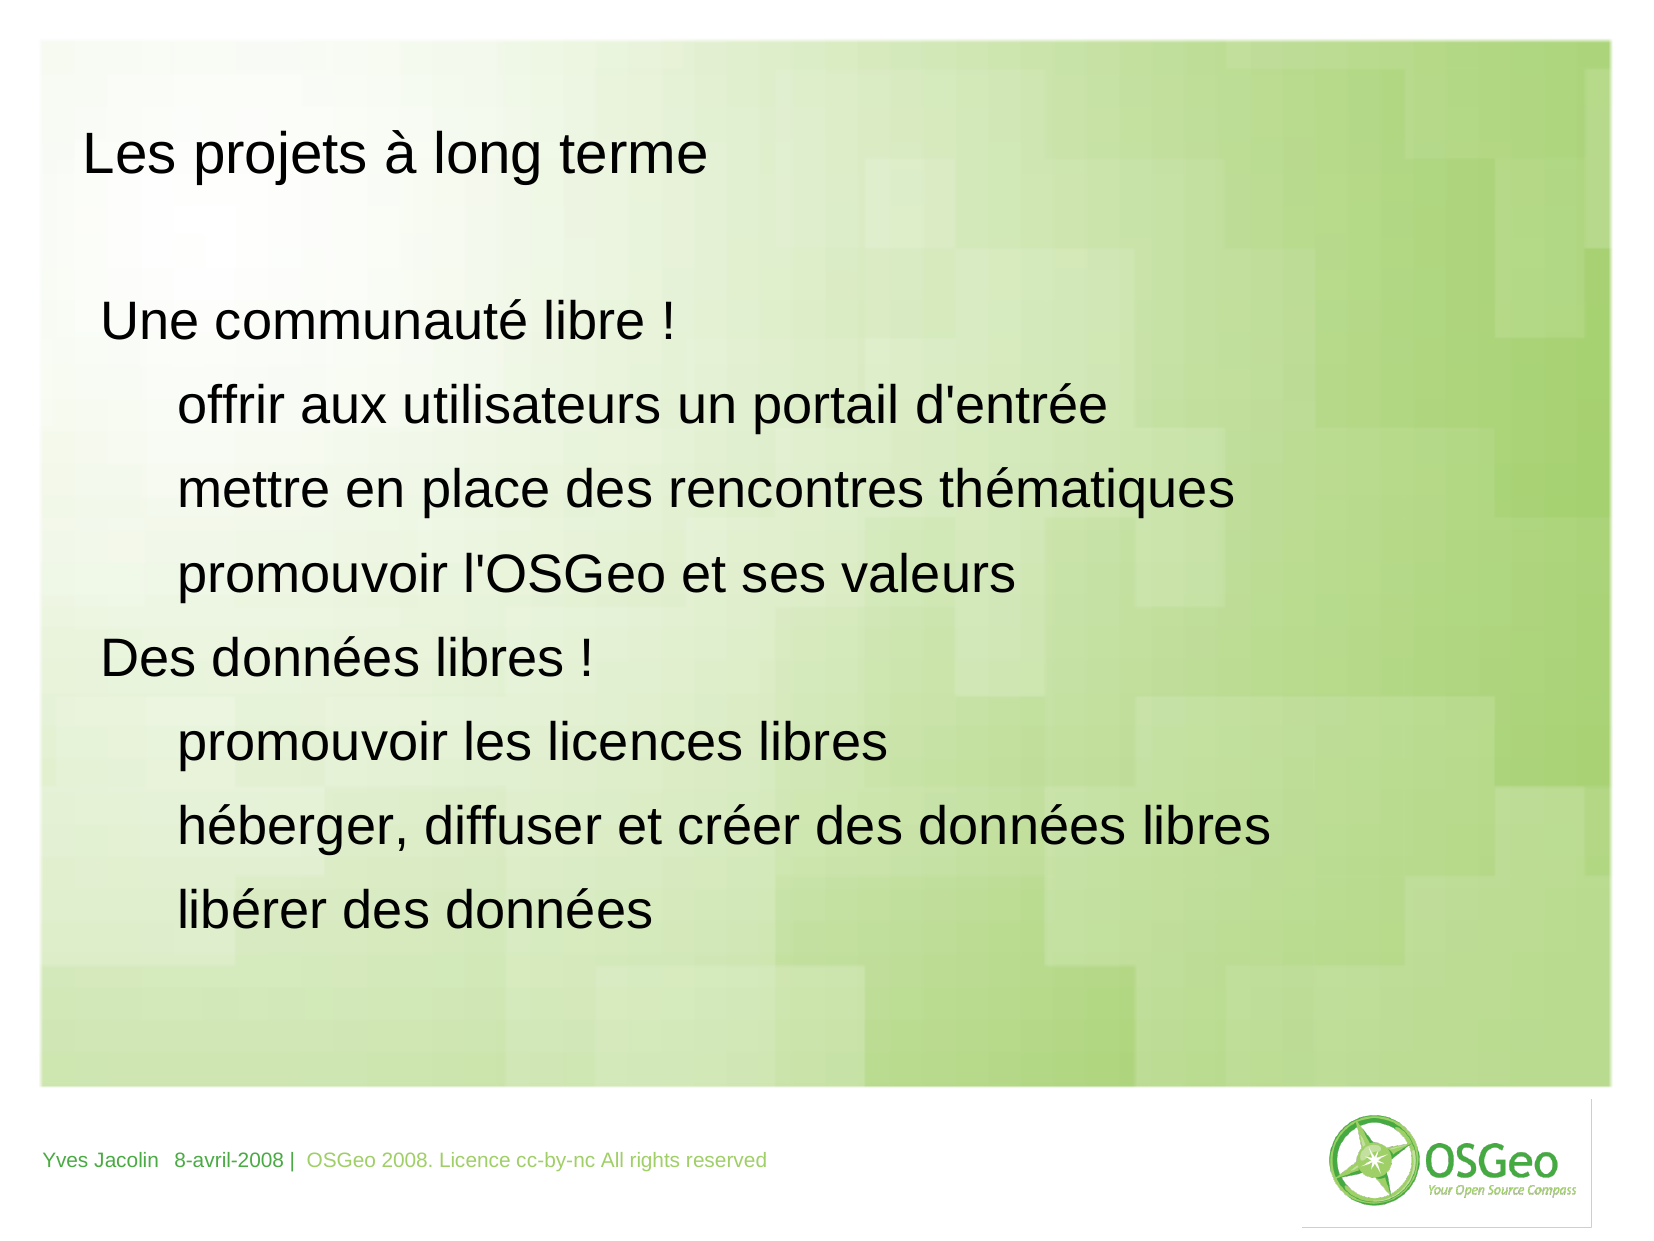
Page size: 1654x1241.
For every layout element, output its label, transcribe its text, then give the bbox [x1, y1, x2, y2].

title Les projets à long terme [82, 56, 1571, 250]
picture [0, 1, 1654, 1239]
list Une communauté libre ! offrir aux utilisateurs un portail d'entrée mettre en place des rencontres thématiques promouvoir l'OSGeo et ses valeurs Des données libres ! promouvoir les licences libres héberger, diffuser et créer des données libres libérer des données [82, 290, 1571, 1094]
